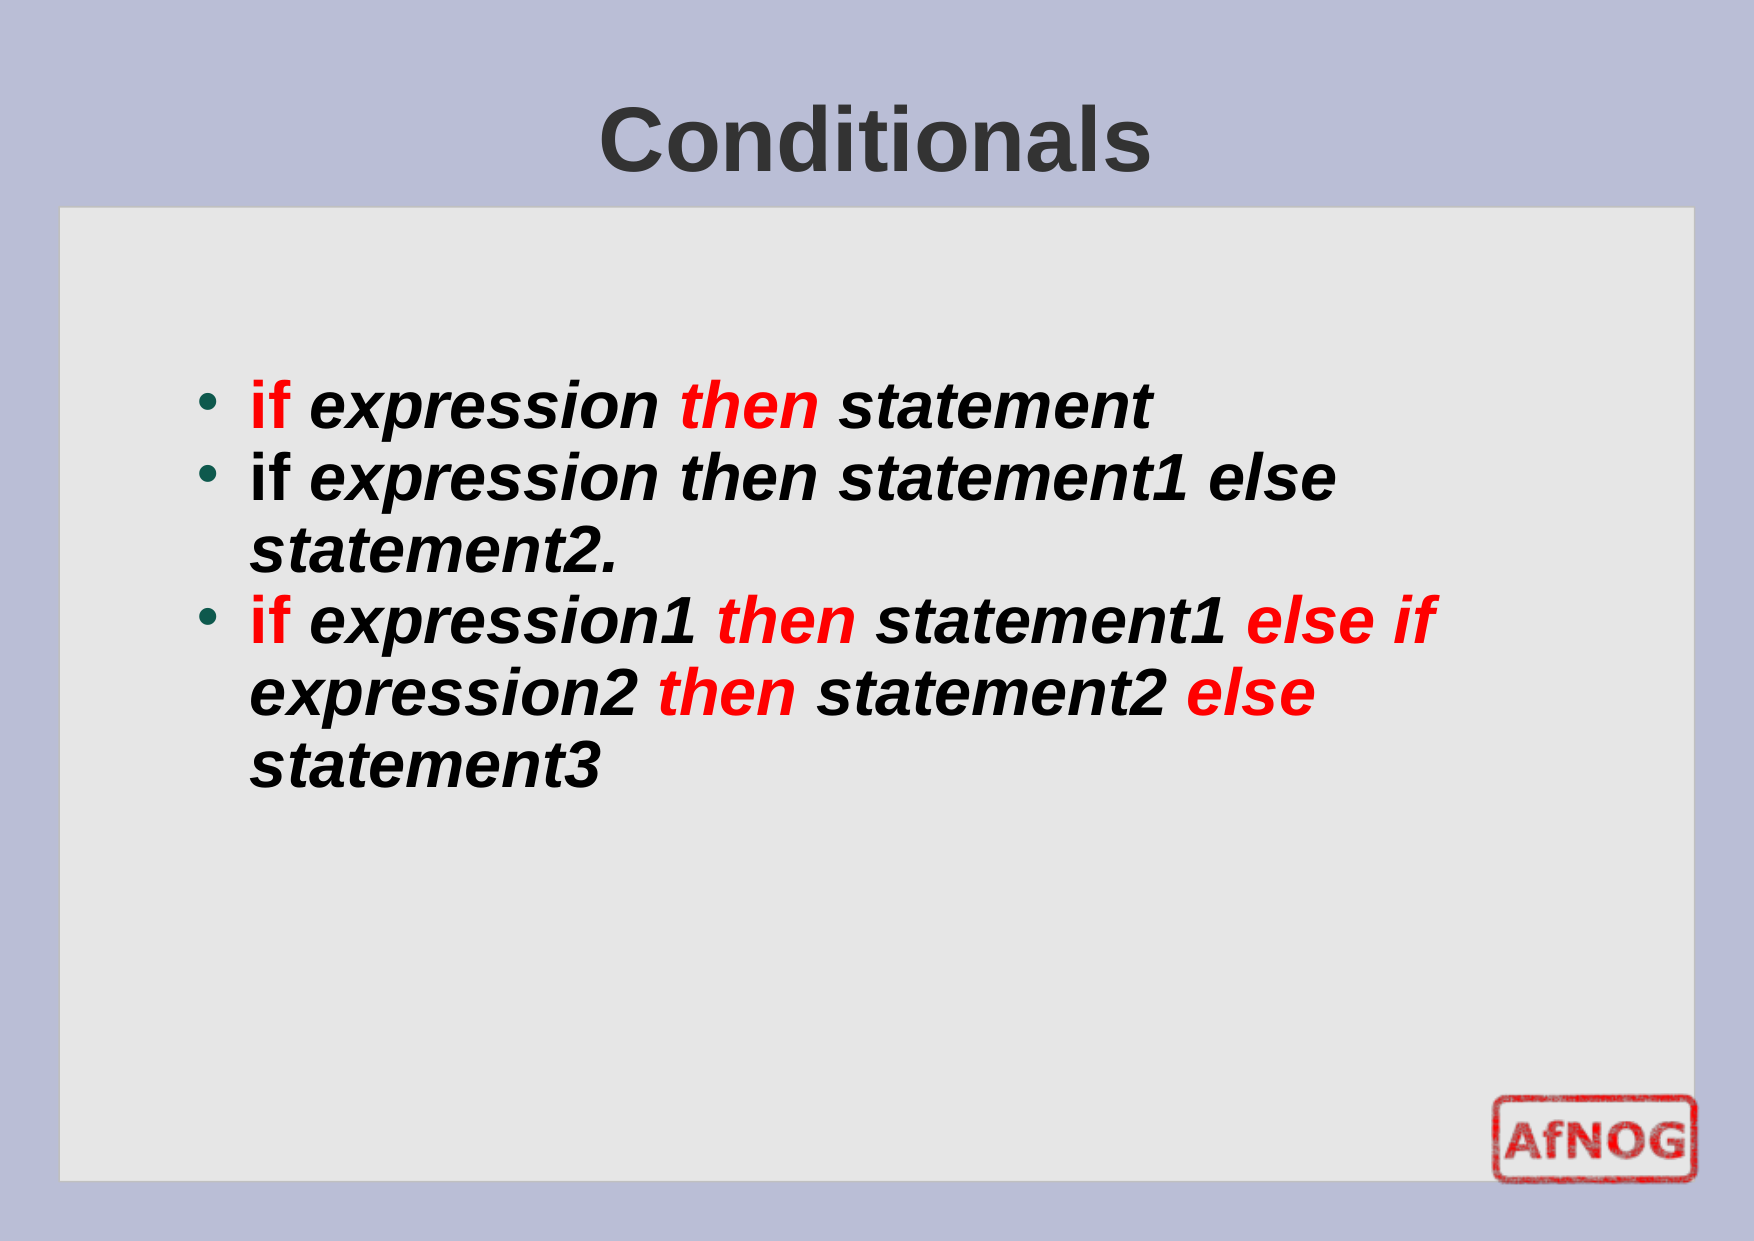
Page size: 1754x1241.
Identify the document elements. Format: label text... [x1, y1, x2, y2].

title Conditionals [59, 0, 1695, 285]
text_box [59, 285, 1695, 1182]
list if expression then statement if expression then statement1 else statement2. if expression1 then statement1 else if expression2 then statement2 else statement3 [179, 371, 1576, 1241]
picture [1576, 1092, 1701, 1188]
